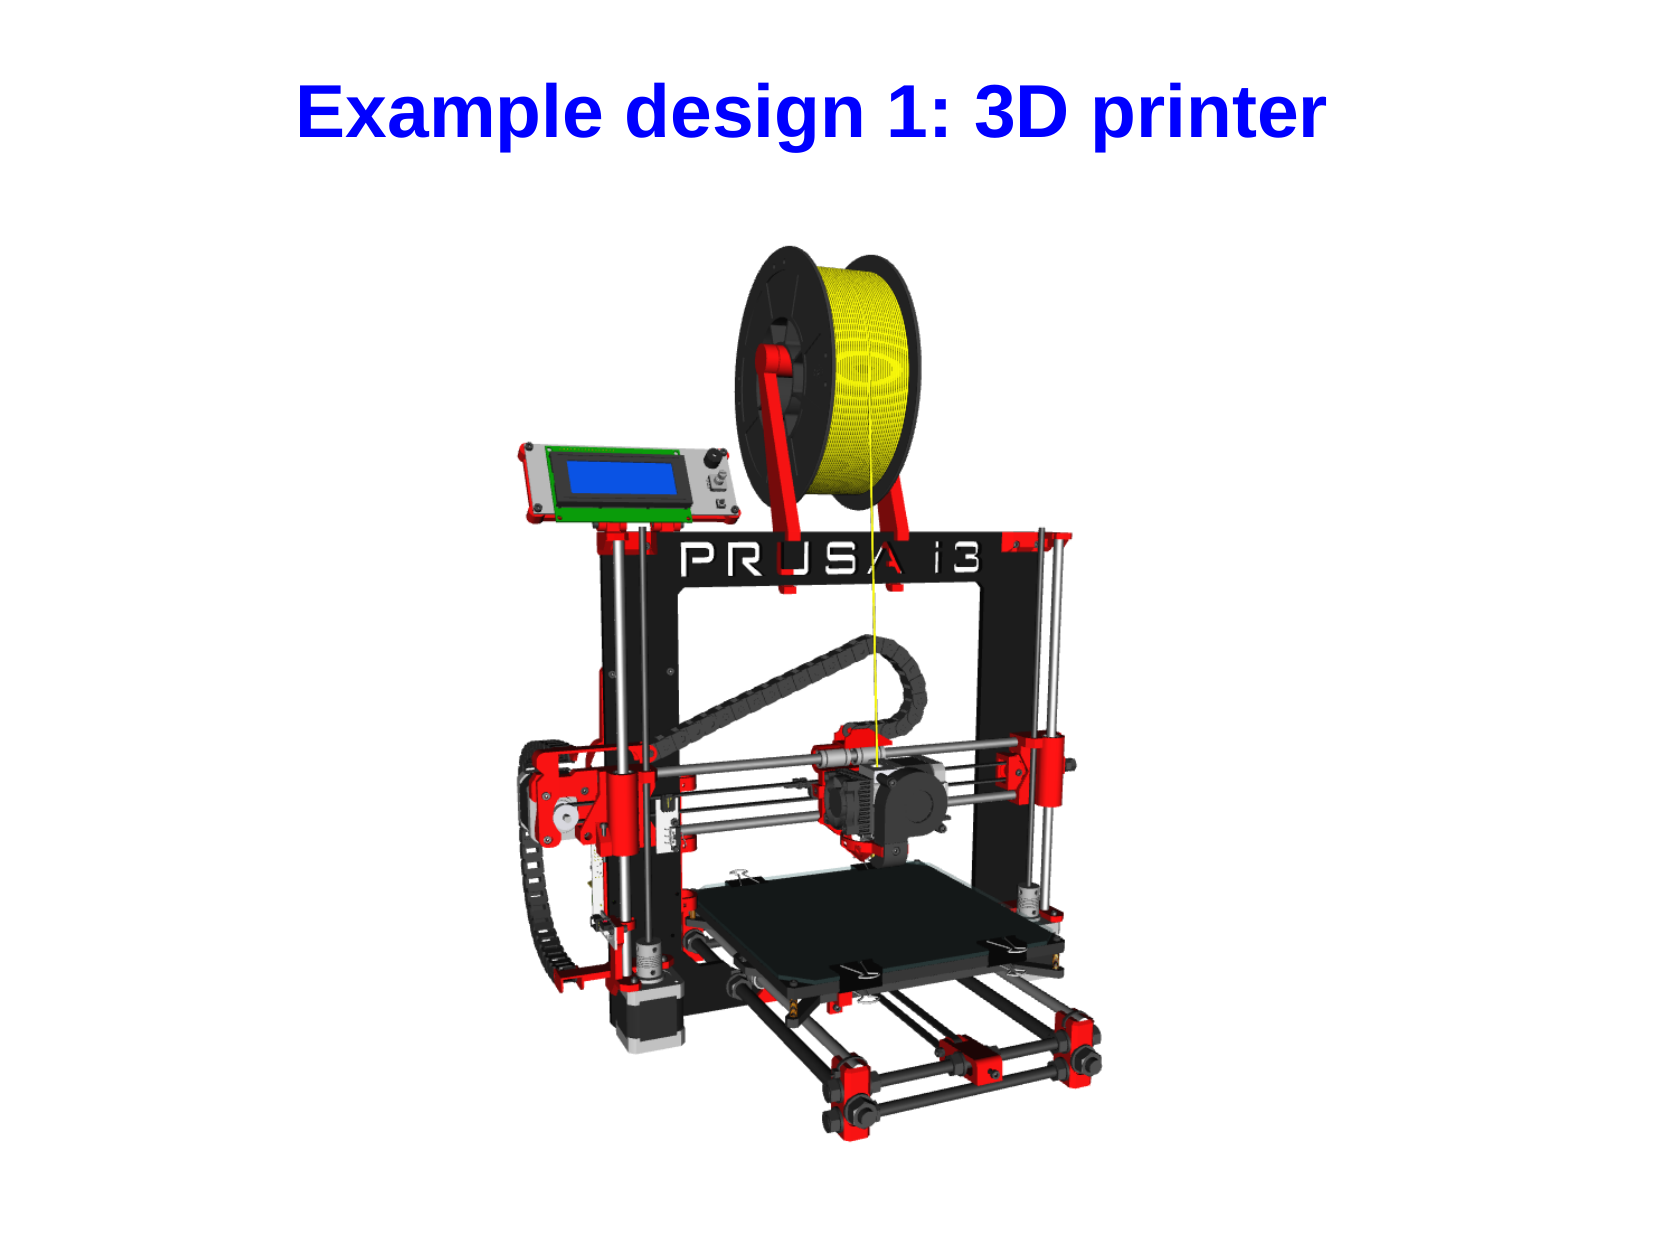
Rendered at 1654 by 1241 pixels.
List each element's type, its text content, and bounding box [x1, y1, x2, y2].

text_box Example design 1: 3D printer [64, 58, 1561, 164]
picture [75, 209, 1576, 1197]
